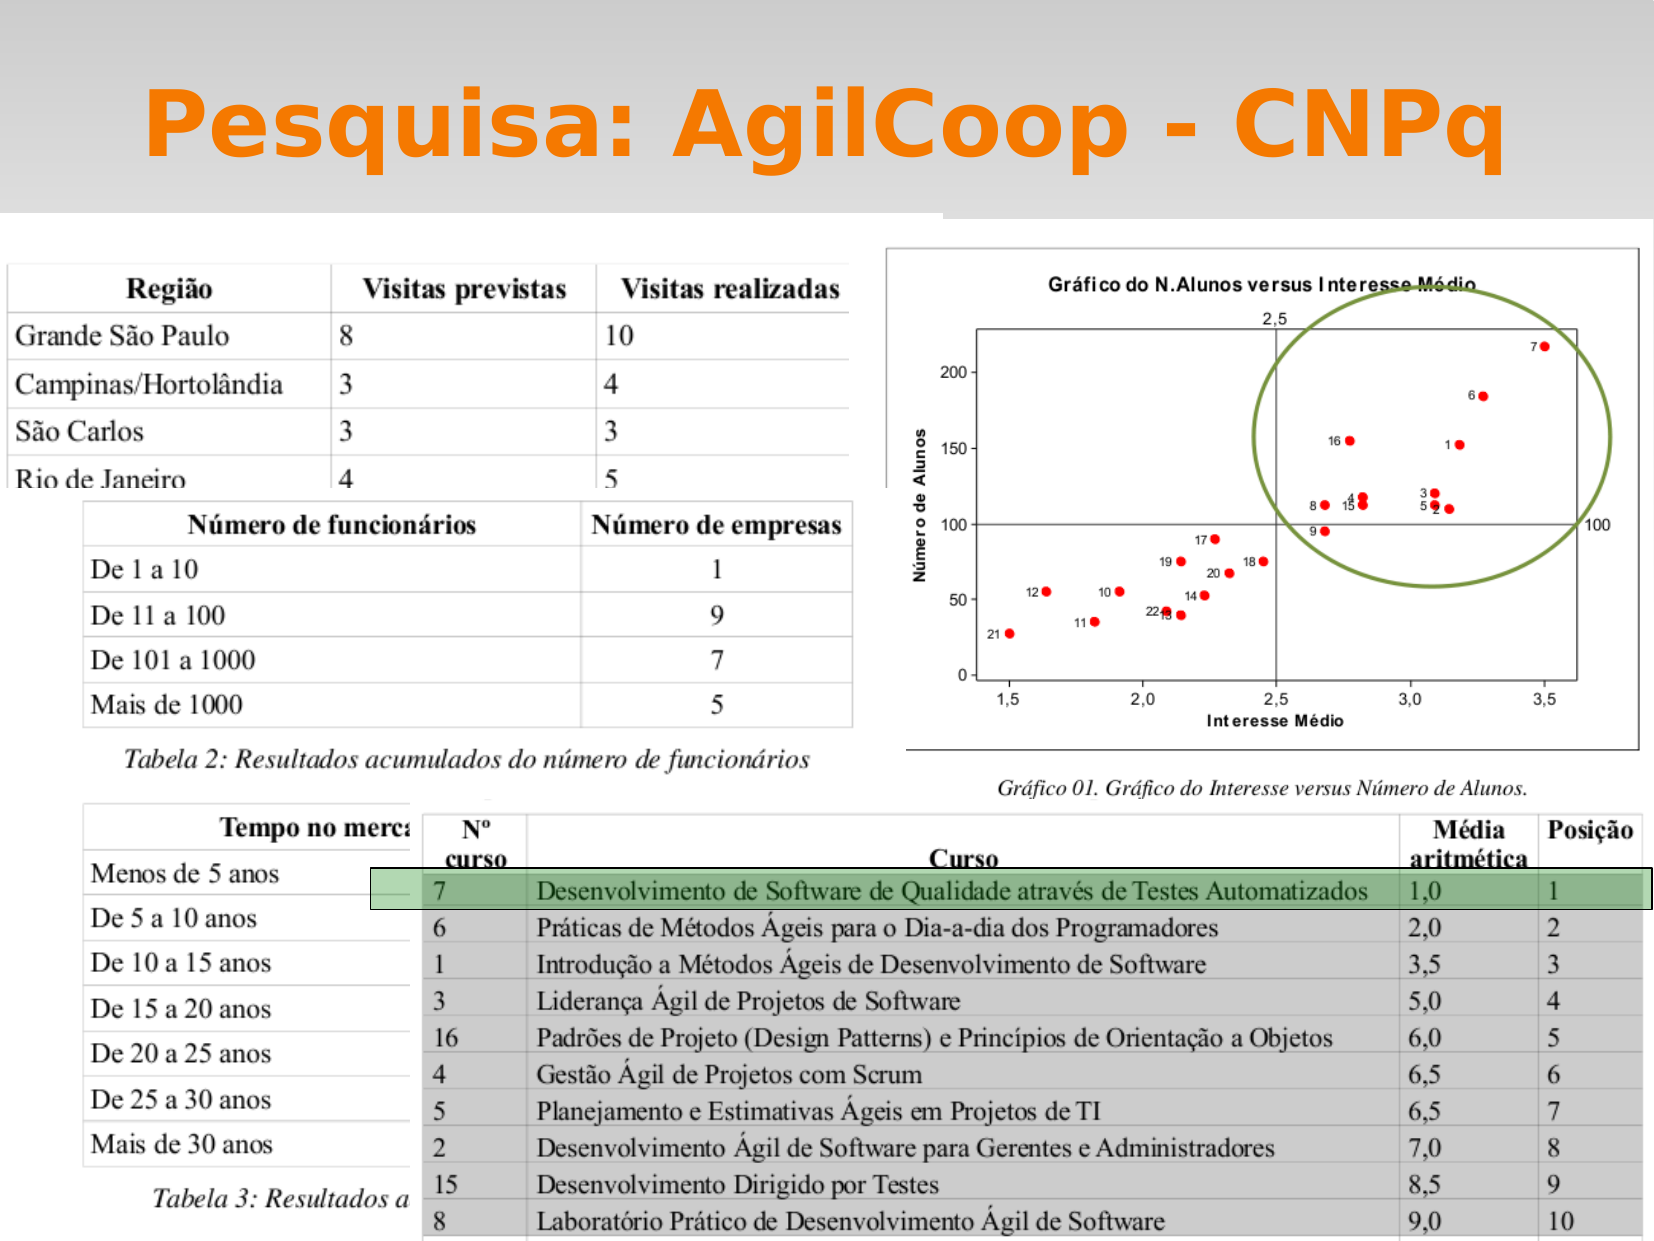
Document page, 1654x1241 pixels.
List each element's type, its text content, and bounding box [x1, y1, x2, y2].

text_box [370, 868, 1652, 910]
title Pesquisa: AgilCoop - CNPq [32, 42, 1621, 207]
picture [0, 213, 1654, 1241]
